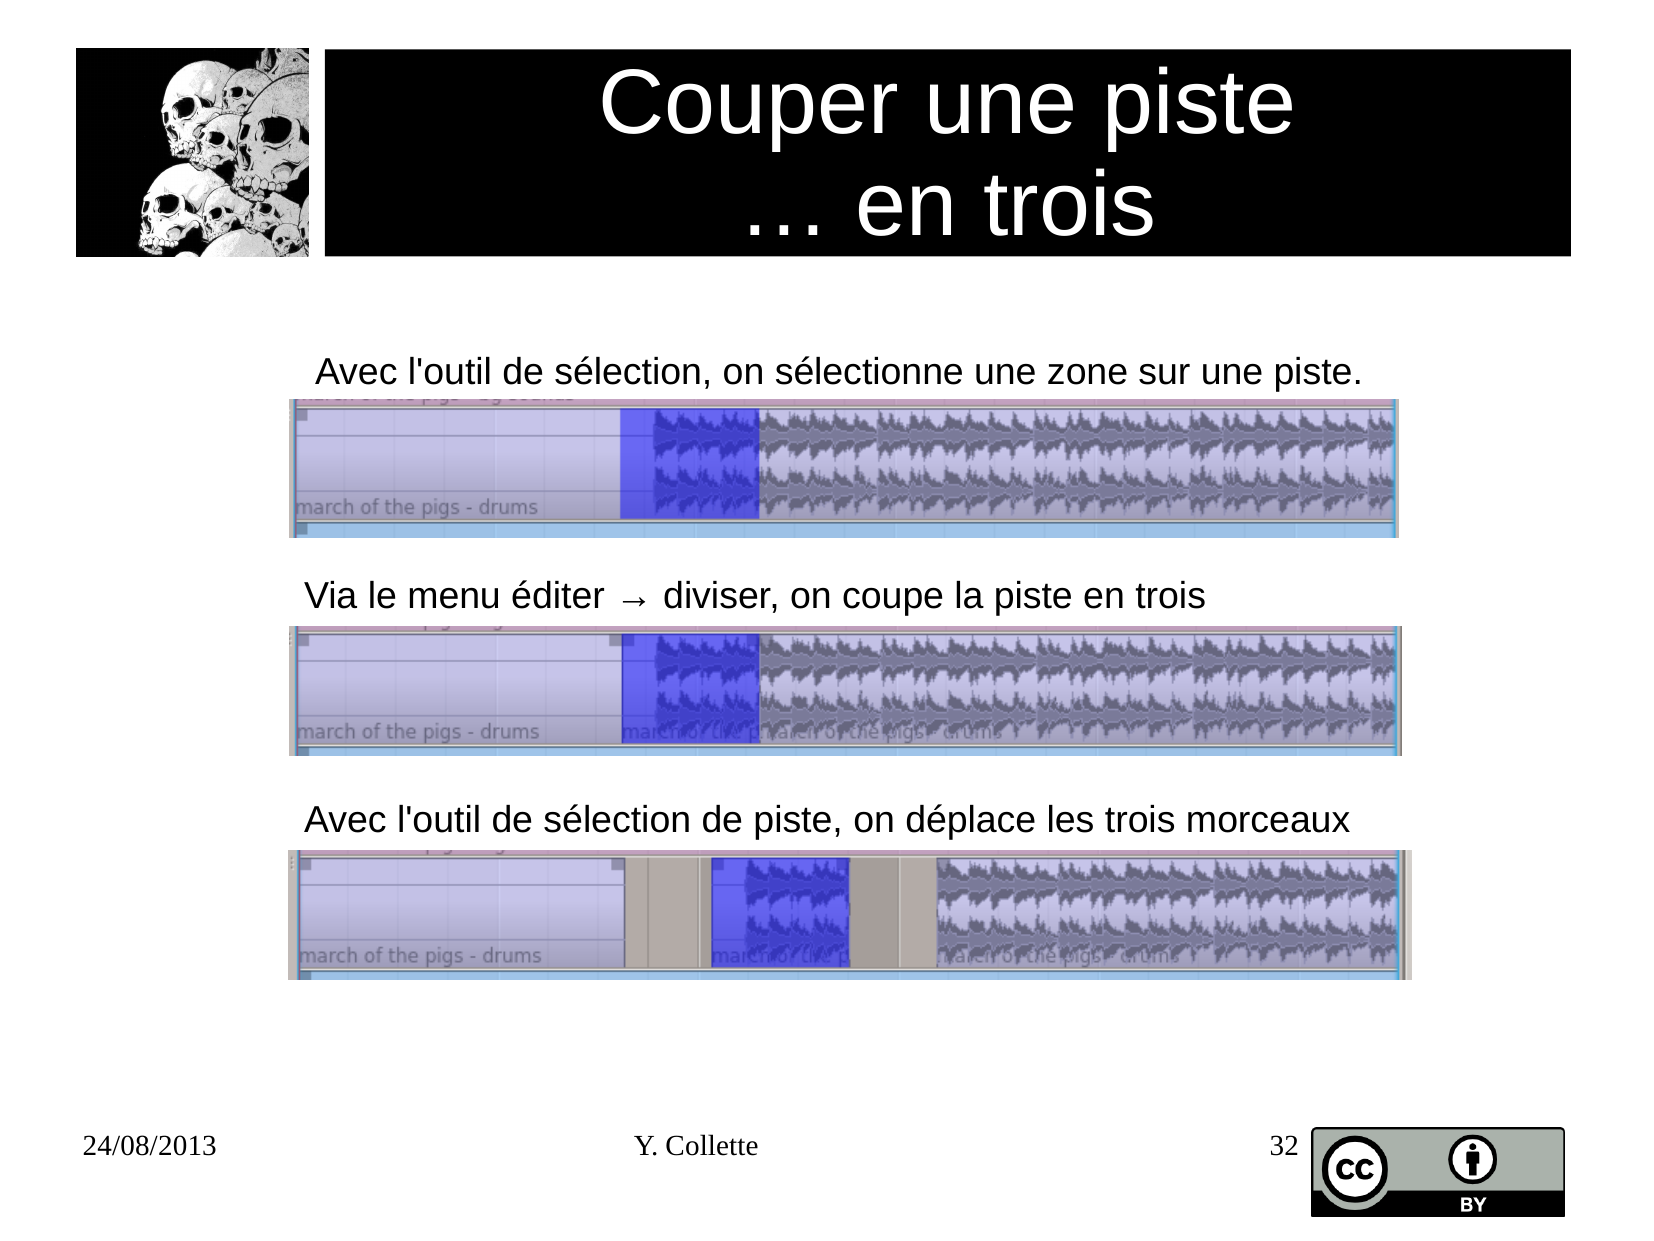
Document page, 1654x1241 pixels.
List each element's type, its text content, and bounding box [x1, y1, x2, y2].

picture [288, 850, 1412, 981]
picture [76, 48, 309, 257]
text_box Avec l'outil de sélection, on sélectionne une zone sur une piste. [300, 343, 1399, 400]
title Couper une piste … en trois [324, 49, 1571, 257]
picture [289, 626, 1402, 756]
picture [289, 399, 1399, 538]
text_box Avec l'outil de sélection de piste, on déplace les trois morceaux [289, 791, 1400, 849]
text_box Via le menu éditer → diviser, on coupe la piste en trois [289, 566, 1247, 624]
picture [1311, 1127, 1565, 1217]
